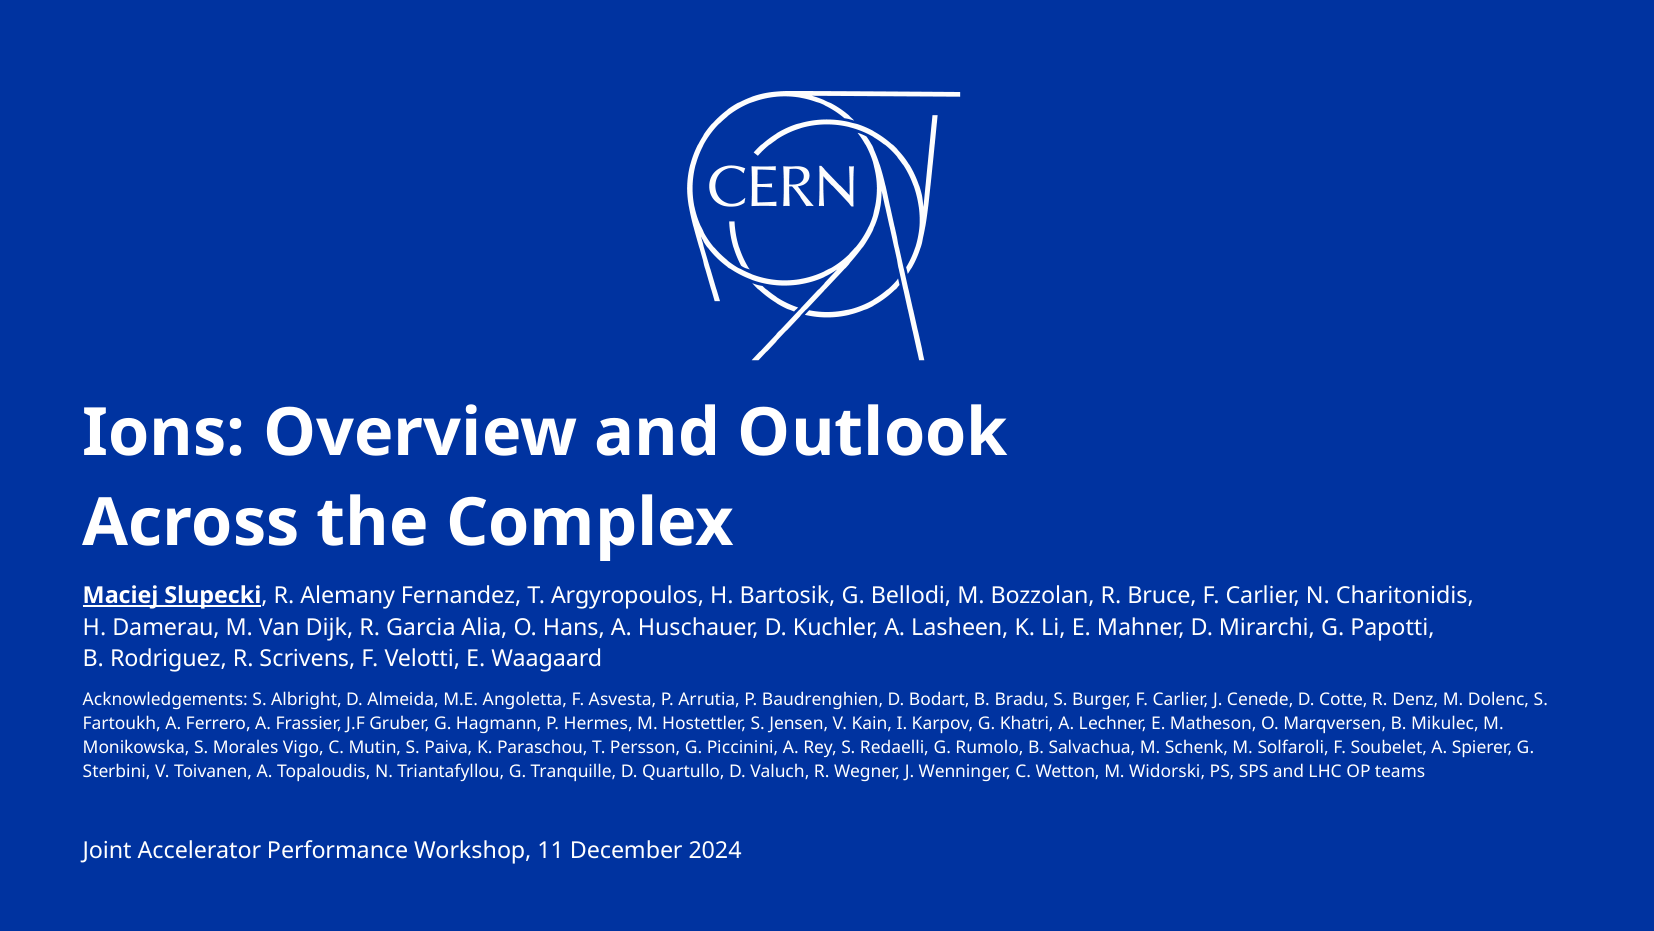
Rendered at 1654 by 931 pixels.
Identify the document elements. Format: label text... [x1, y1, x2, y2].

picture [679, 82, 971, 372]
list Maciej Slupecki, R. Alemany Fernandez, T. Argyropoulos, H. Bartosik, G. Bellodi, M. Bozzolan, R. Bruce, F. Carlier, N. Charitonidis, H. Damerau, M. Van Dijk, R. Garcia Alia, O. Hans, A. Huschauer, D. Kuchler, A. Lasheen, K. Li, E. Mahner, D. Mirarchi, G. Papotti, B. Rodriguez, R. Scrivens, F. Velotti, E. Waagaard Acknowledgements: S. Albright, D. Almeida, M.E. Angoletta, F. Asvesta, P. Arrutia, P. Baudrenghien, D. Bodart, B. Bradu, S. Burger, F. Carlier, J. Cenede, D. Cotte, R. Denz, M. Dolenc, S. Fartoukh, A. Ferrero, A. Frassier, J.F Gruber, G. Hagmann, P. Hermes, M. Hostettler, S. Jensen, V. Kain, I. Karpov, G. Khatri, A. Lechner, E. Matheson, O. Marqversen, B. Mikulec, M. Monikowska, S. Morales Vigo, C. Mutin, S. Paiva, K. Paraschou, T. Persson, G. Piccinini, A. Rey, S. Redaelli, G. Rumolo, B. Salvachua, M. Schenk, M. Solfaroli, F. Soubelet, A. Spierer, G. Sterbini, V. Toivanen, A. Topaloudis, N. Triantafyllou, G. Tranquille, D. Quartullo, D. Valuch, R. Wegner, J. Wenninger, C. Wetton, M. Widorski, PS, SPS and LHC OP teams Joint Accelerator Performance Workshop, 11 December 2024 [82, 578, 1571, 898]
title Ions: Overview and Outlook Across the Complex [82, 383, 1571, 578]
